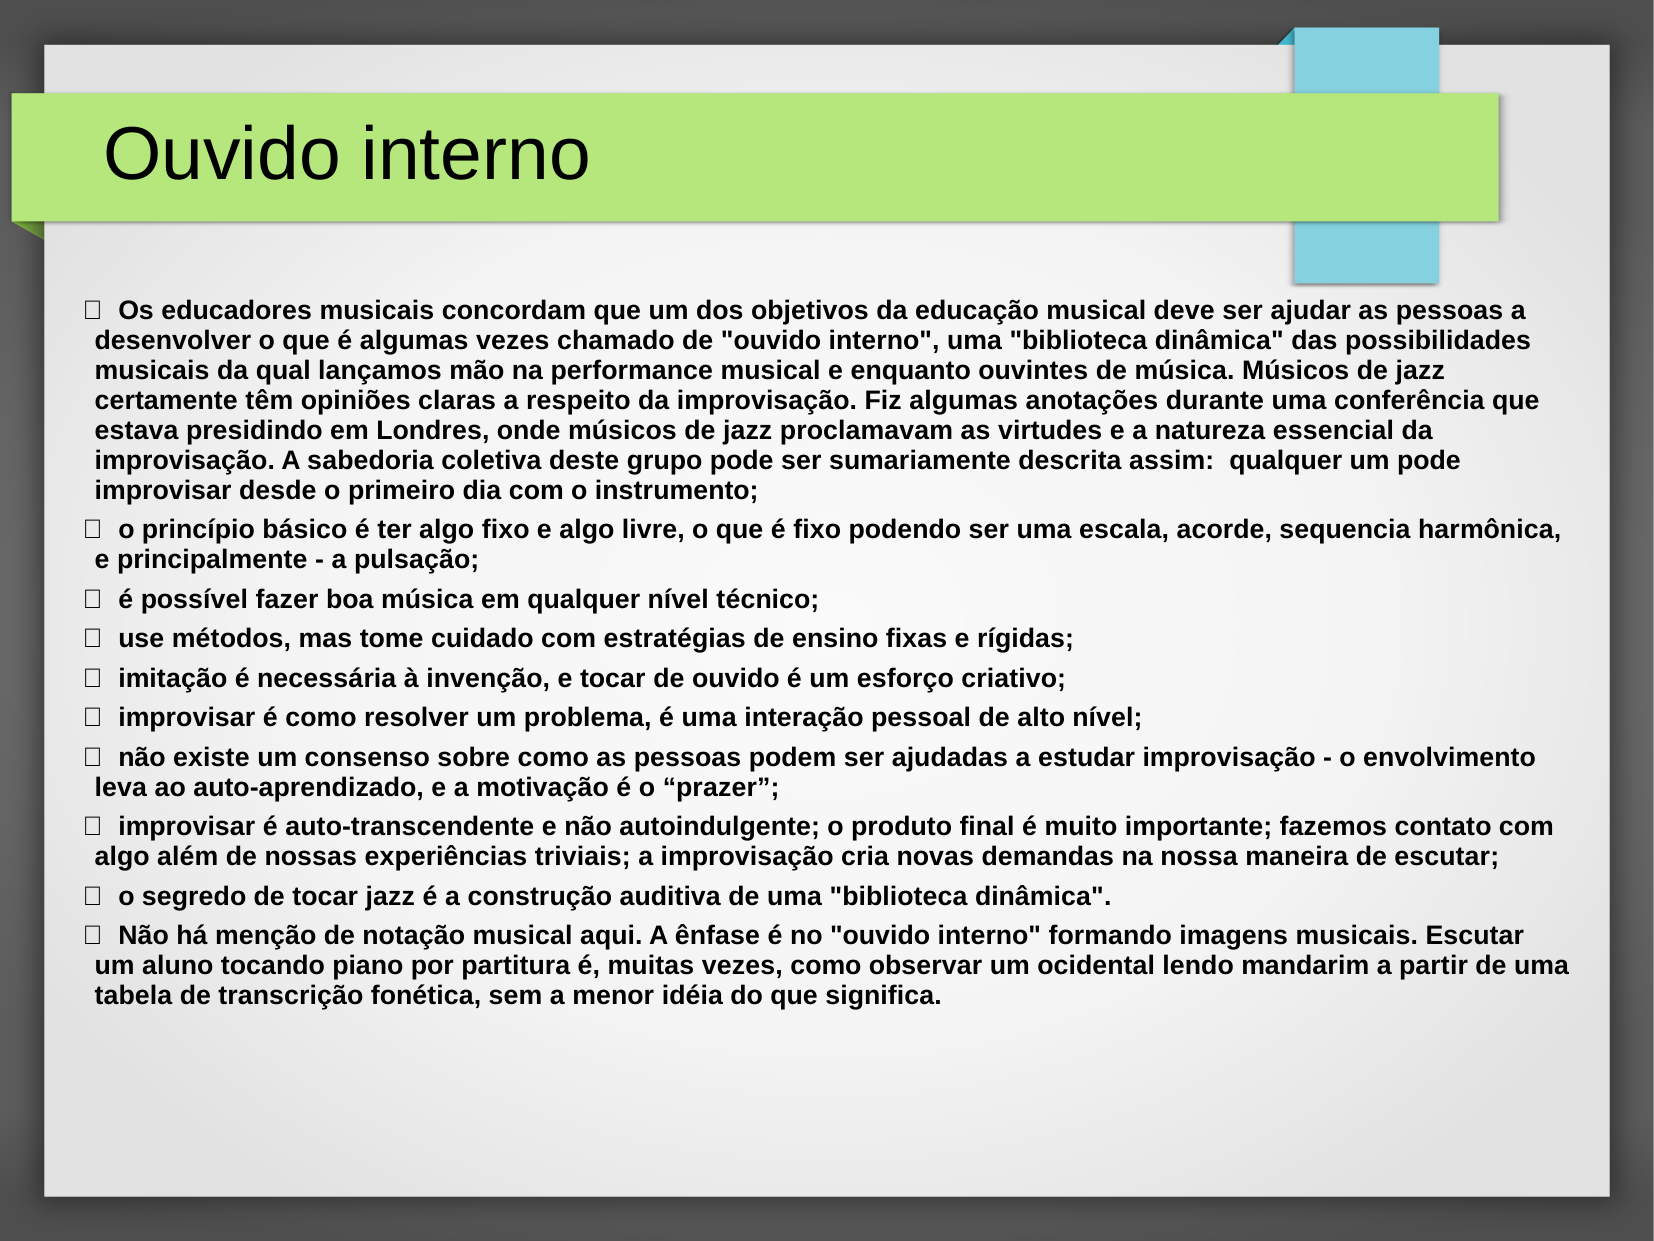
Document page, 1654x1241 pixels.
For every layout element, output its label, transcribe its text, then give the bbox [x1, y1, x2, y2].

list  Os educadores musicais concordam que um dos objetivos da educação musical deve ser ajudar as pessoas a desenvolver o que é algumas vezes chamado de "ouvido interno", uma "biblioteca dinâmica" das possibilidades musicais da qual lançamos mão na performance musical e enquanto ouvintes de música. Músicos de jazz certamente têm opiniões claras a respeito da improvisação. Fiz algumas anotações durante uma conferência que estava presidindo em Londres, onde músicos de jazz proclamavam as virtudes e a natureza essencial da improvisação. A sabedoria coletiva deste grupo pode ser sumariamente descrita assim: qualquer um pode improvisar desde o primeiro dia com o instrumento;  o princípio básico é ter algo fixo e algo livre, o que é fixo podendo ser uma escala, acorde, sequencia harmônica, e principalmente - a pulsação;  é possível fazer boa música em qualquer nível técnico;  use métodos, mas tome cuidado com estratégias de ensino fixas e rígidas;  imitação é necessária à invenção, e tocar de ouvido é um esforço criativo;  improvisar é como resolver um problema, é uma interação pessoal de alto nível;  não existe um consenso sobre como as pessoas podem ser ajudadas a estudar improvisação - o envolvimento leva ao auto-aprendizado, e a motivação é o “prazer”;  improvisar é auto-transcendente e não autoindulgente; o produto final é muito importante; fazemos contato com algo além de nossas experiências triviais; a improvisação cria novas demandas na nossa maneira de escutar;  o segredo de tocar jazz é a construção auditiva de uma "biblioteca dinâmica".  Não há menção de notação musical aqui. A ênfase é no "ouvido interno" formando imagens musicais. Escutar um aluno tocando piano por partitura é, muitas vezes, como observar um ocidental lendo mandarim a partir de uma tabela de transcrição fonética, sem a menor idéia do que significa. [82, 295, 1571, 1015]
picture [0, 0, 1654, 1241]
title Ouvido interno [82, 94, 1264, 213]
